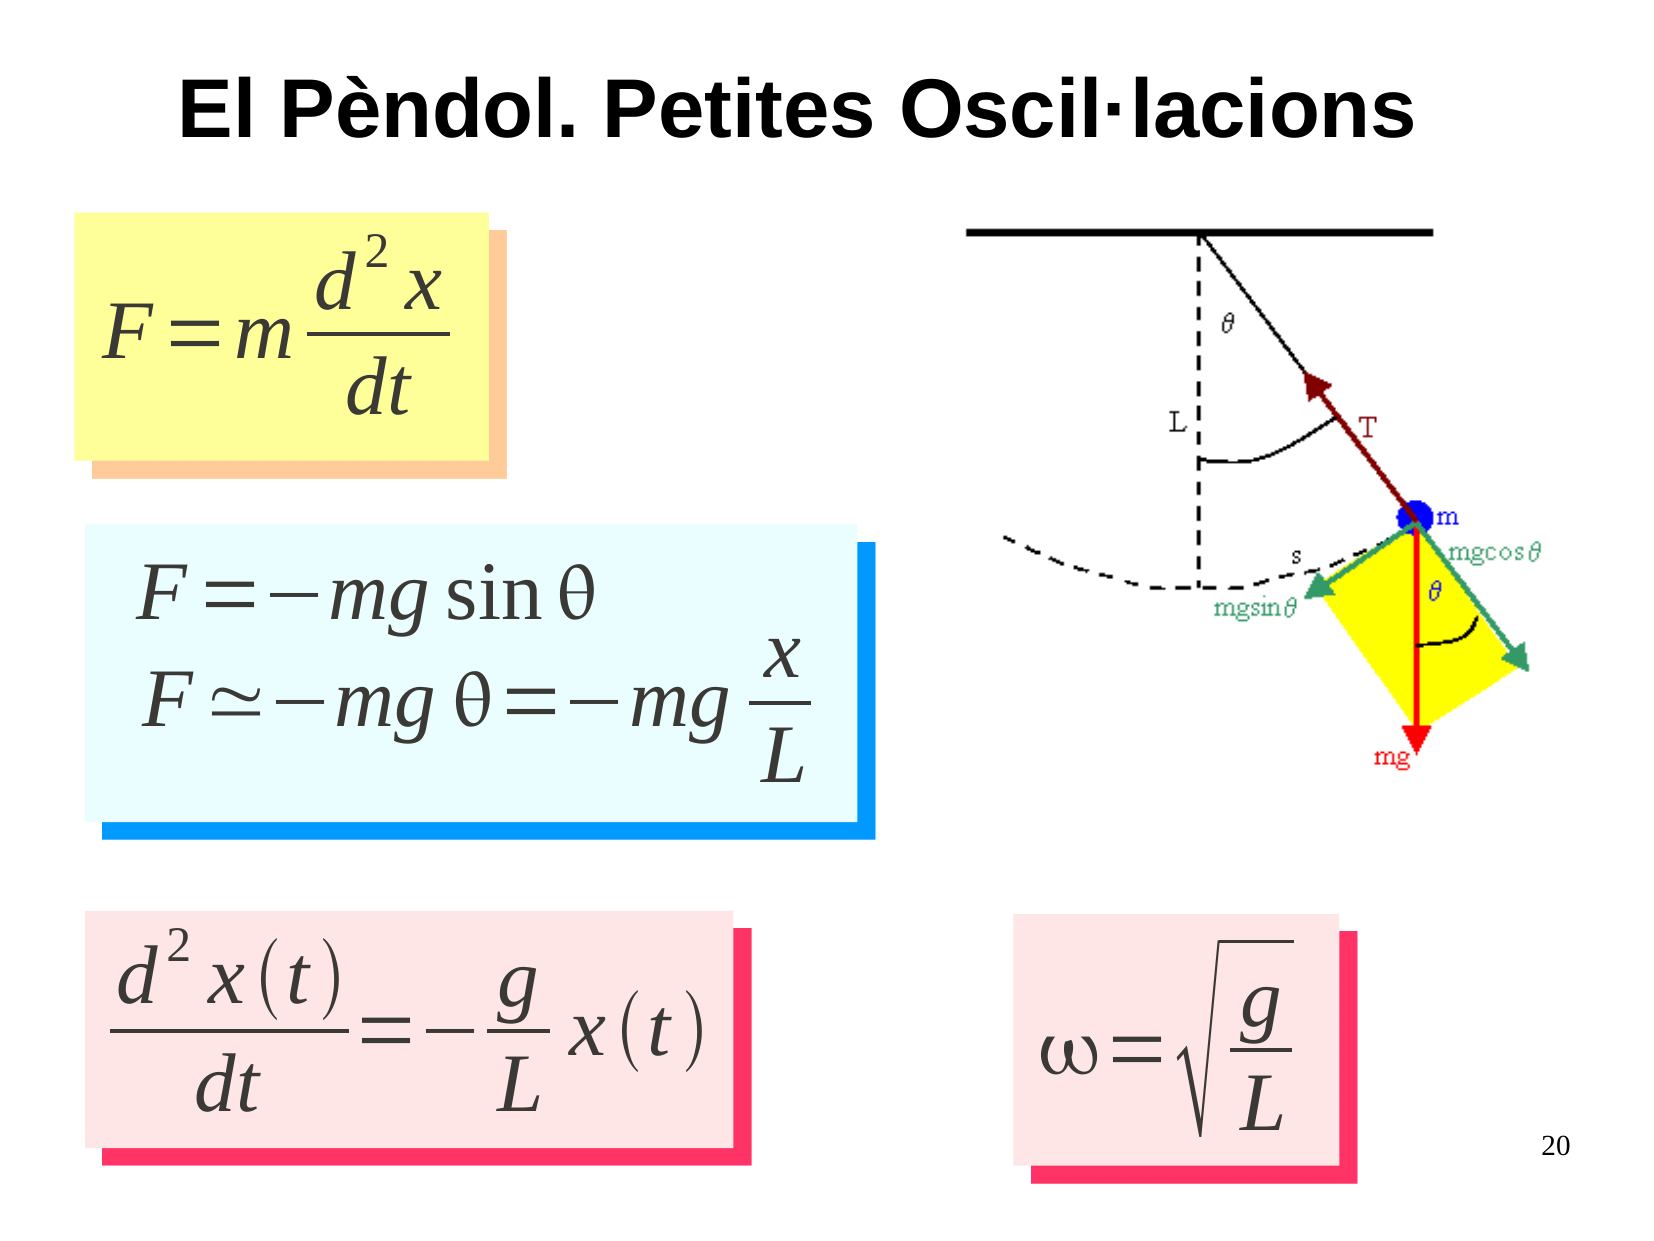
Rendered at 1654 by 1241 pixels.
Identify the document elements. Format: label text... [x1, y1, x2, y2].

chart [124, 545, 823, 801]
picture [953, 194, 1549, 778]
text_box [85, 524, 858, 823]
chart [1031, 935, 1302, 1149]
chart [89, 224, 461, 433]
text_box [1013, 914, 1340, 1166]
chart [99, 917, 714, 1130]
text_box [74, 212, 489, 461]
text_box [85, 910, 734, 1149]
text_box El Pèndol. Petites Oscil·lacions [162, 55, 1439, 163]
